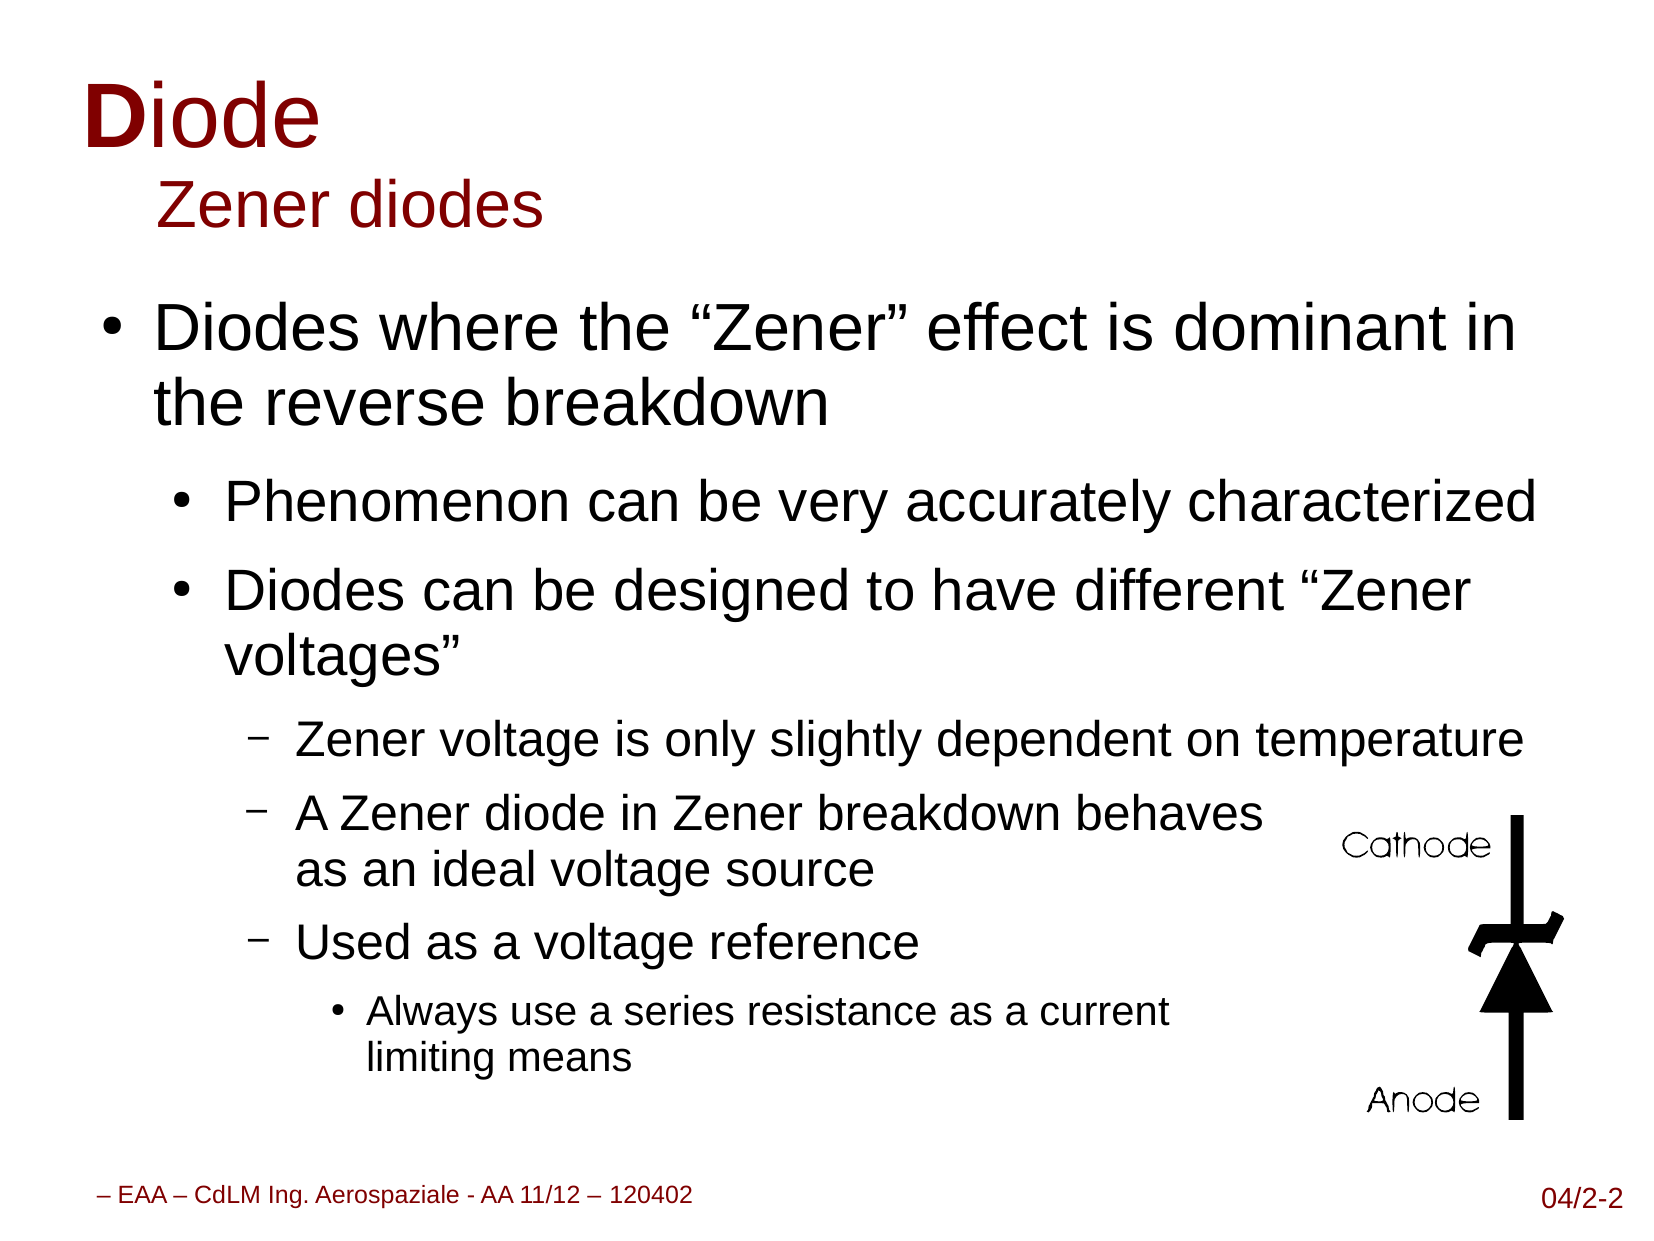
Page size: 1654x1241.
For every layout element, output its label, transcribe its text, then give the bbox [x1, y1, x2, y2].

picture [1340, 814, 1567, 1135]
title Diode Zener diodes [82, 49, 1571, 257]
list Diodes where the “Zener” effect is dominant in the reverse breakdown Phenomenon can be very accurately characterized Diodes can be designed to have different “Zener voltages” Zener voltage is only slightly dependent on temperature A Zener diode in Zener breakdown behaves as an ideal voltage source Used as a voltage reference Always use a series resistance as a current limiting means [82, 290, 1571, 1109]
